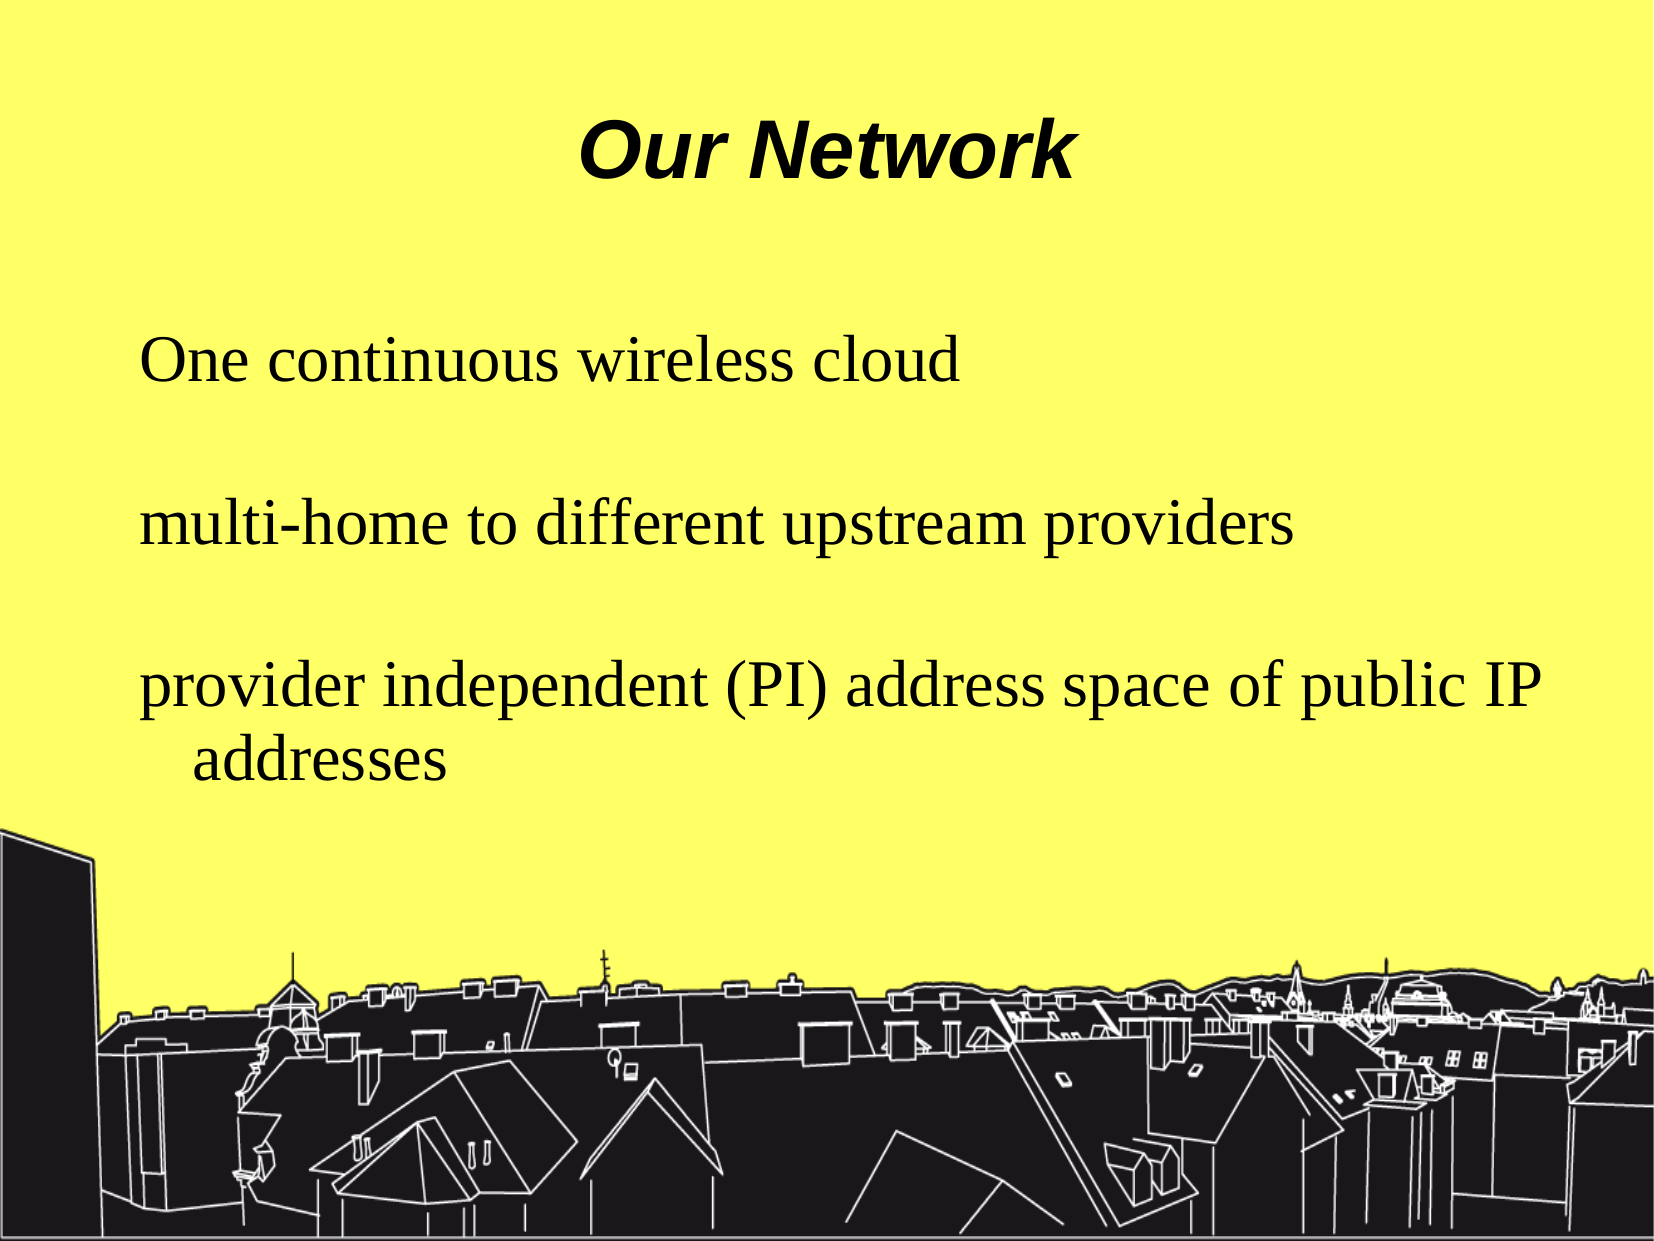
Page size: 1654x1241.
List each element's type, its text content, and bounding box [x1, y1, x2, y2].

picture [0, 827, 1654, 1241]
list One continuous wireless cloud multi-home to different upstream providers provider independent (PI) address space of public IP addresses [121, 322, 1561, 1118]
title Our Network [121, 46, 1534, 254]
